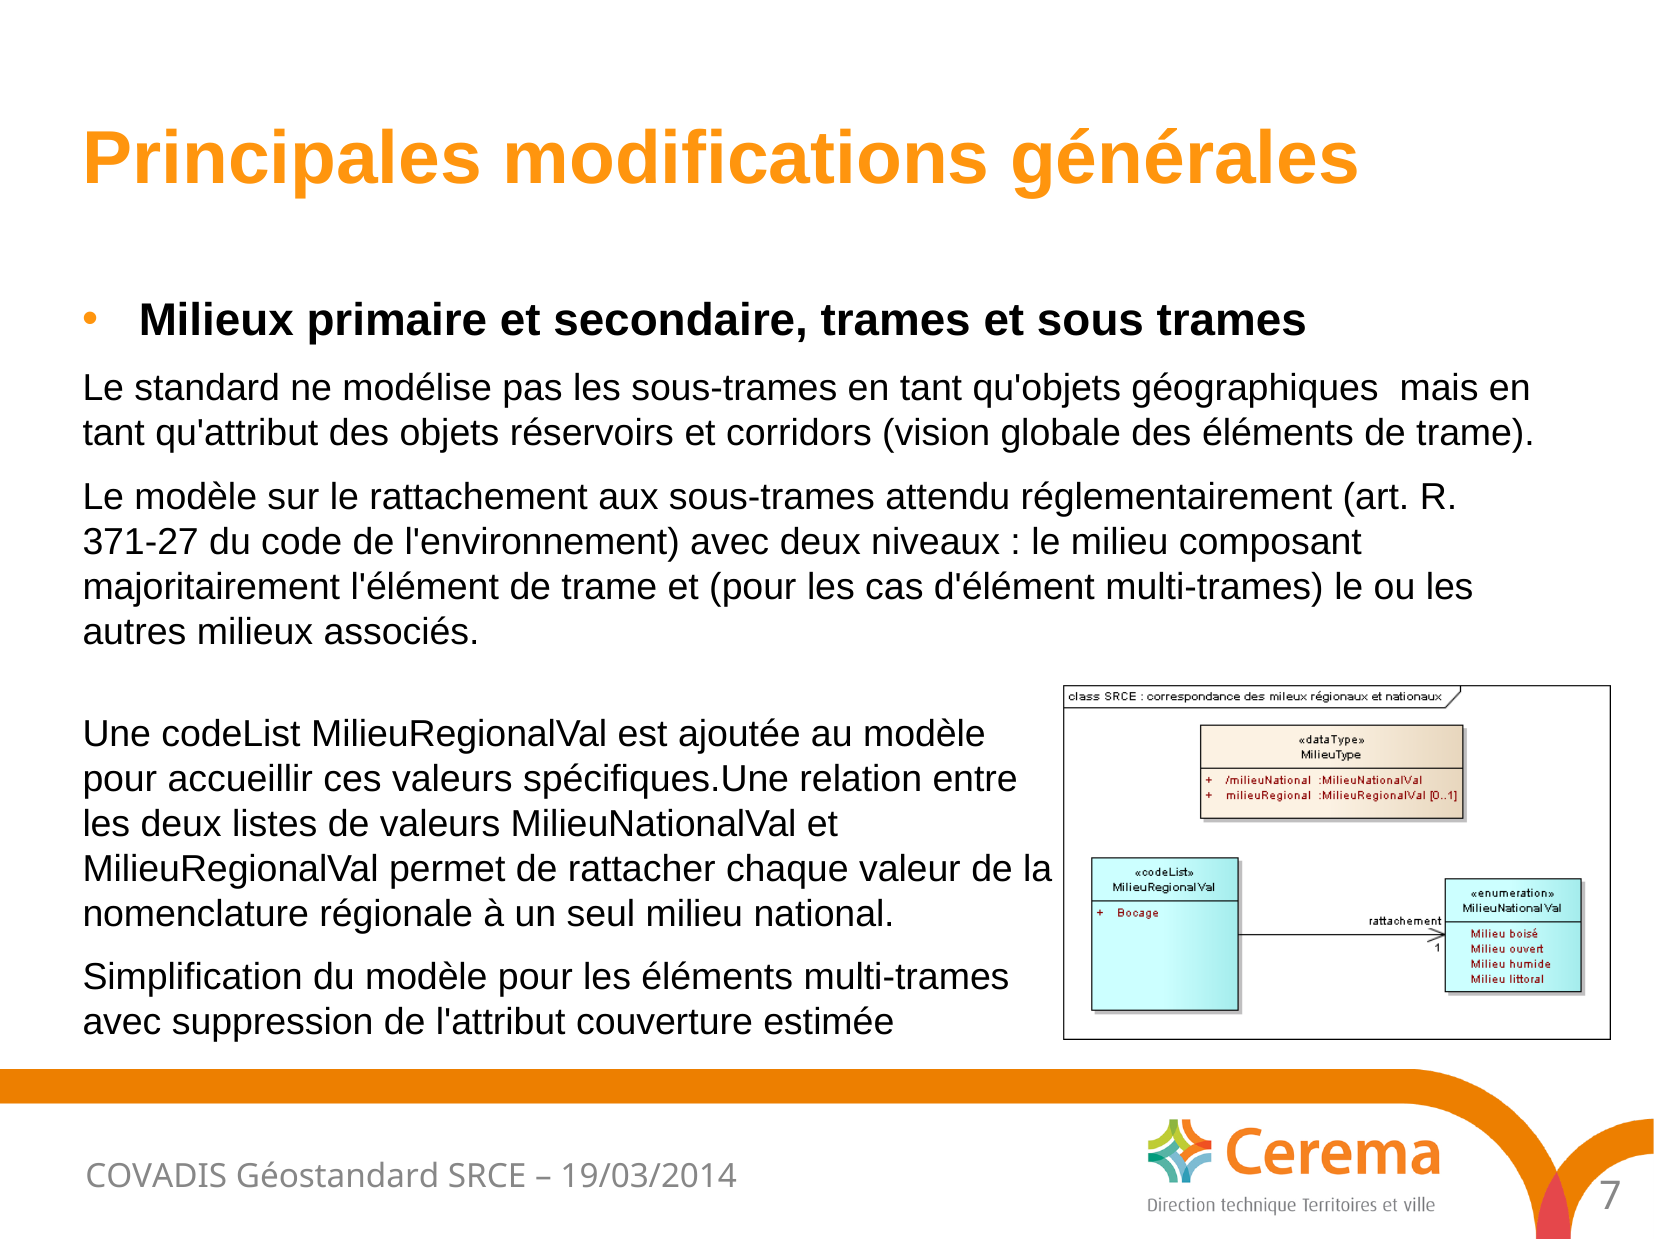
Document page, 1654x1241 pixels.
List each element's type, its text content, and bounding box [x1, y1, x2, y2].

picture [0, 1069, 1654, 1239]
picture [1062, 684, 1611, 1040]
title Principales modifications générales [82, 49, 1571, 257]
list Une codeList MilieuRegionalVal est ajoutée au modèle pour accueillir ces valeurs spécifiques.Une relation entre les deux listes de valeurs MilieuNationalVal et MilieuRegionalVal permet de rattacher chaque valeur de la nomenclature régionale à un seul milieu national. Simplification du modèle pour les éléments multi-trames avec suppression de l'attribut couverture estimée [82, 708, 1063, 1052]
list Milieux primaire et secondaire, trames et sous trames Le standard ne modélise pas les sous-trames en tant qu'objets géographiques mais en tant qu'attribut des objets réservoirs et corridors (vision globale des éléments de trame). Le modèle sur le rattachement aux sous-trames attendu réglementairement (art. R. 371-27 du code de l'environnement) avec deux niveaux : le milieu composant majoritairement l'élément de trame et (pour les cas d'élément multi-trames) le ou les autres milieux associés. [82, 290, 1538, 697]
